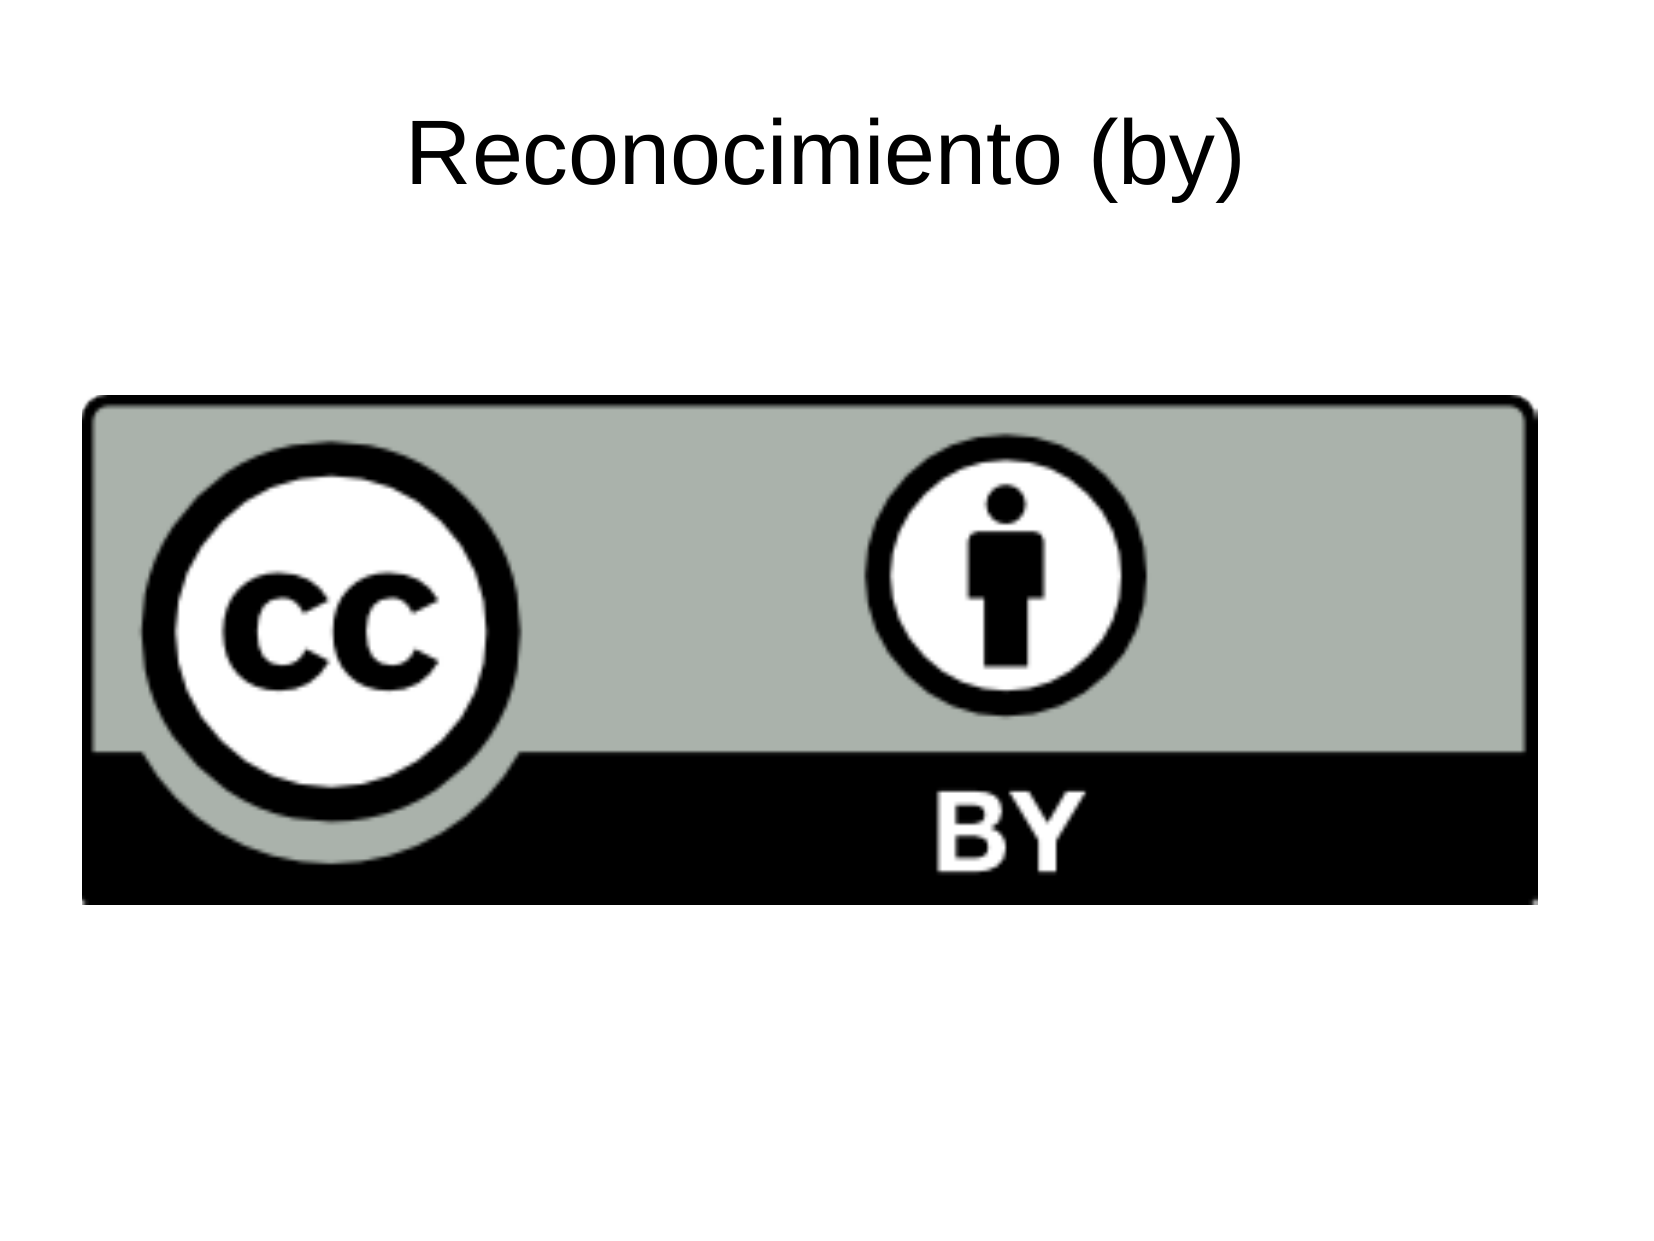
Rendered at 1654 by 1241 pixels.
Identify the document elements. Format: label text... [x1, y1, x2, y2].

title Reconocimiento (by) [82, 49, 1571, 257]
picture [82, 395, 1538, 905]
